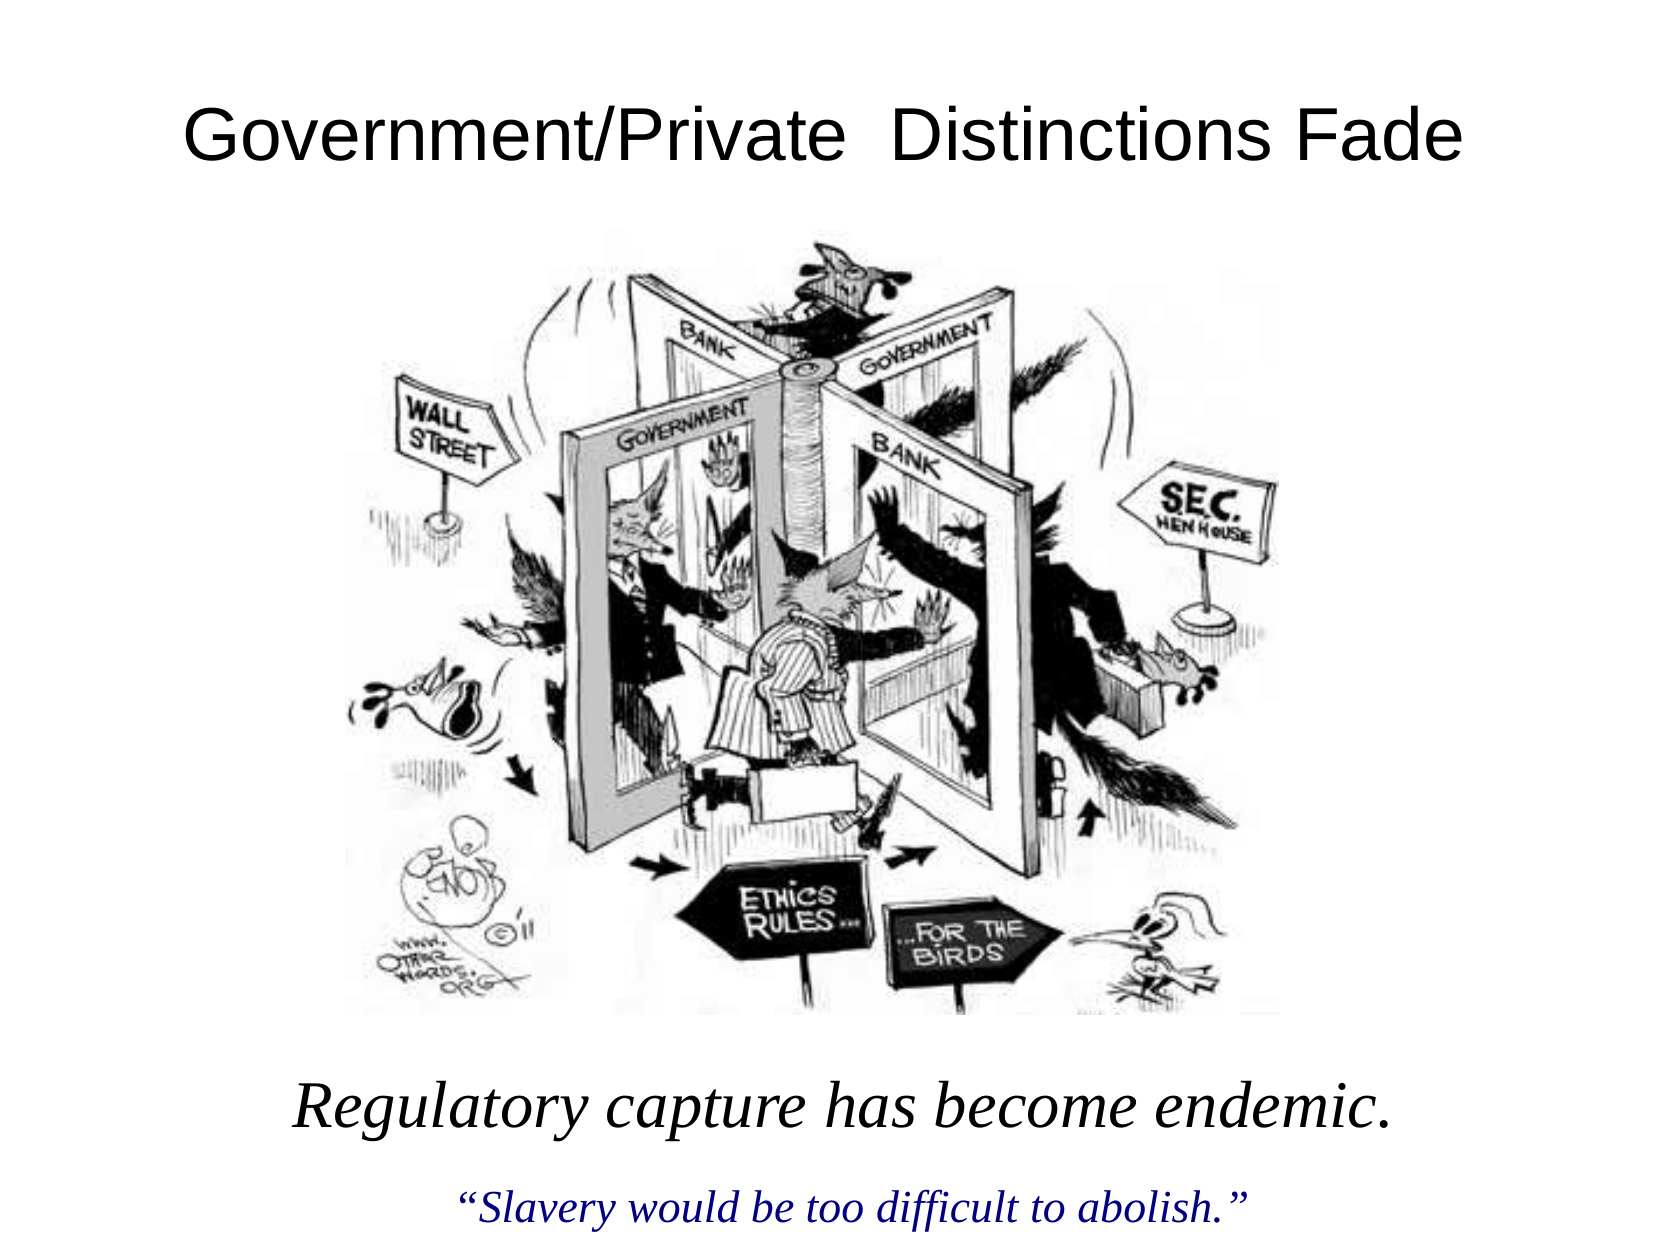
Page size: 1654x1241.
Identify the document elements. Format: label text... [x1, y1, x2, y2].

text_box “Slavery would be too difficult to abolish.” [95, 1184, 1573, 1236]
text_box Regulatory capture has become endemic. [80, 1062, 1573, 1151]
text_box Government/Private Distinctions Fade [63, 82, 1585, 186]
picture [345, 230, 1279, 1015]
